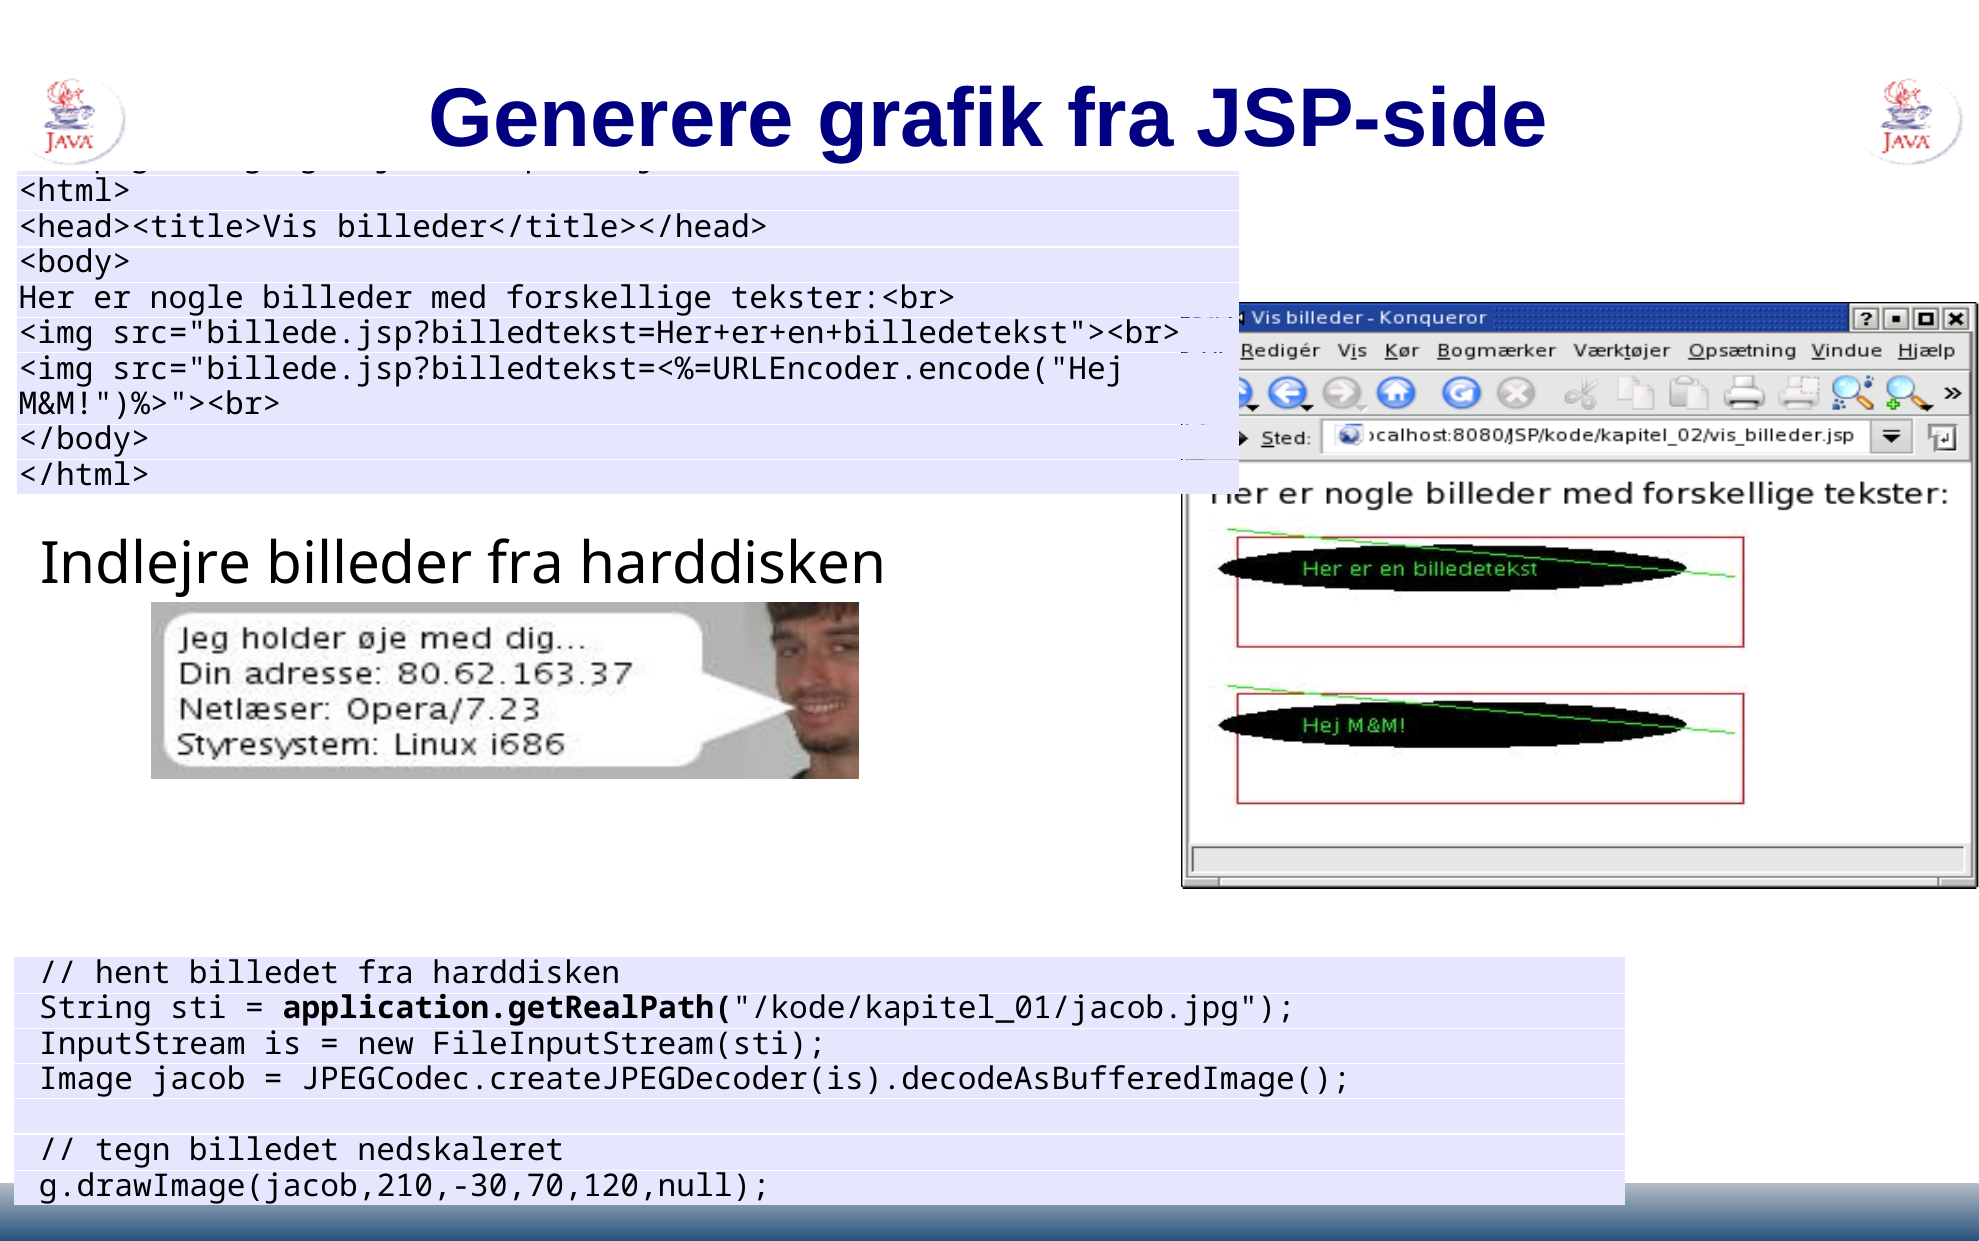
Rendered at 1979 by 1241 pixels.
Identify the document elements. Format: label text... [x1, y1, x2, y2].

list Indlejre billeder fra harddisken [28, 521, 1181, 782]
picture [12, 71, 131, 169]
picture [1181, 302, 1979, 889]
picture [151, 602, 859, 779]
chart [13, 957, 1627, 1241]
picture [1849, 71, 1968, 169]
title Generere grafik fra JSP-side [142, 14, 1835, 222]
chart [17, 171, 1240, 510]
